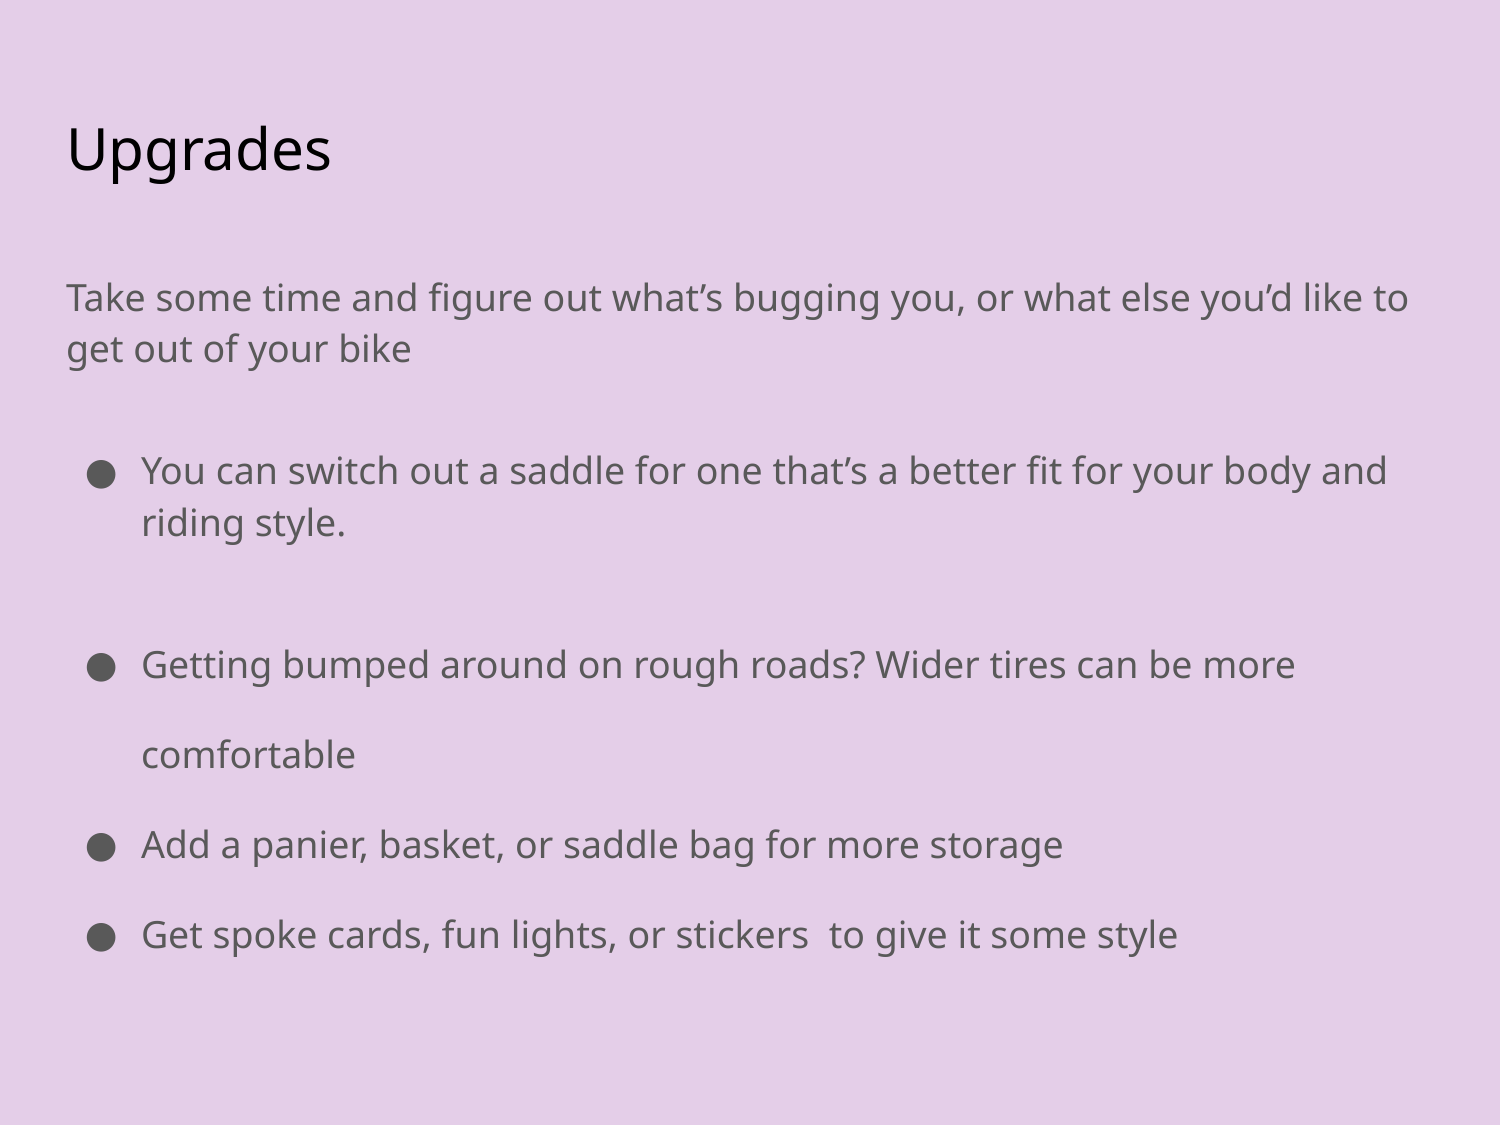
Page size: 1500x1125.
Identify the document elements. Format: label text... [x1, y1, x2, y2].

list Take some time and figure out what’s bugging you, or what else you’d like to get out of your bike You can switch out a saddle for one that’s a better fit for your body and riding style. Getting bumped around on rough roads? Wider tires can be more comfortable Add a panier, basket, or saddle bag for more storage Get spoke cards, fun lights, or stickers to give it some style [51, 252, 1449, 1000]
title Upgrades [51, 97, 1449, 223]
